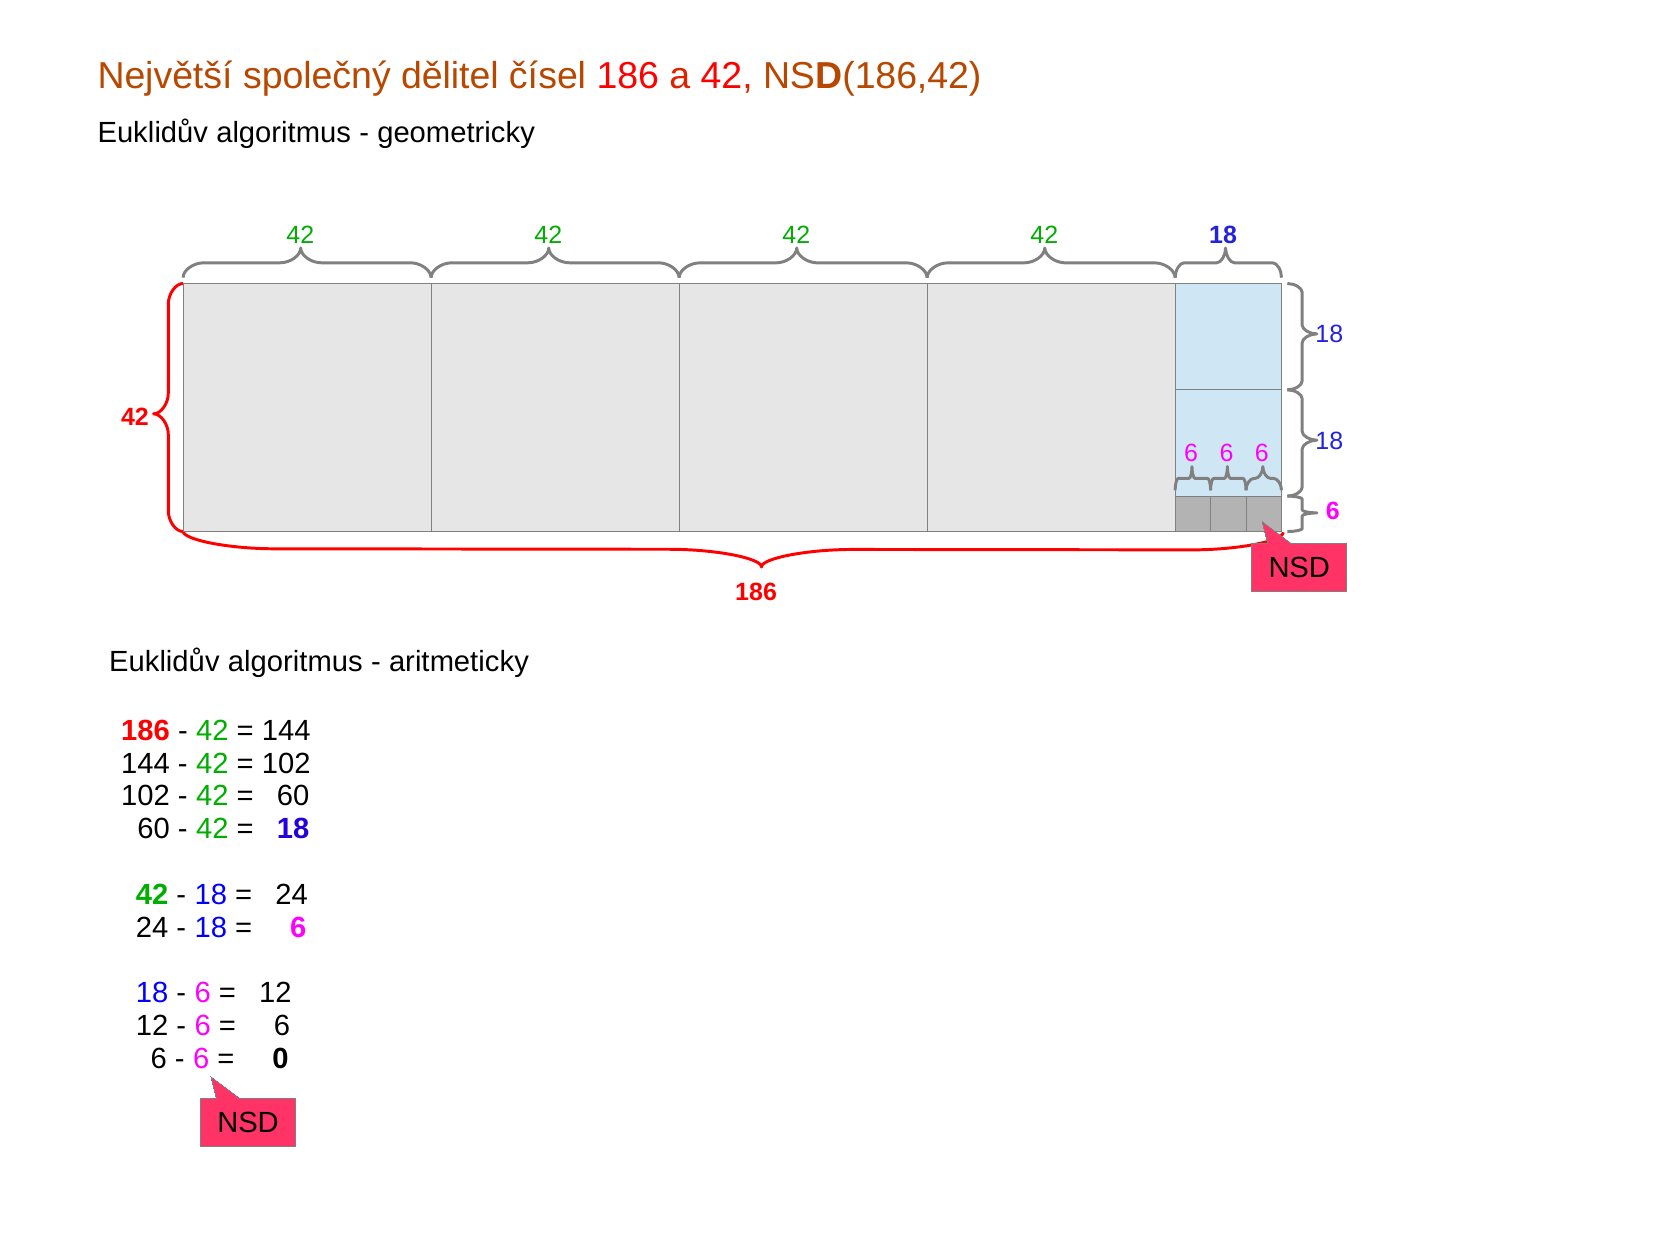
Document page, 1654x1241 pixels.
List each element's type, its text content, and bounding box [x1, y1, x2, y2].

text_box Euklidův algoritmus - geometricky [82, 108, 1146, 166]
text_box NSD [1251, 521, 1347, 592]
text_box 186 [720, 570, 793, 614]
text_box 6 [1169, 431, 1204, 474]
text_box 6 [1311, 488, 1355, 533]
text_box 42 [1015, 213, 1074, 257]
text_box Euklidův algoritmus - aritmeticky [94, 637, 615, 695]
text_box 42 [106, 395, 164, 439]
text_box 42 [271, 213, 330, 257]
text_box 6 [1240, 430, 1284, 474]
text_box 42 [519, 213, 578, 257]
text_box [183, 283, 1282, 532]
text_box 18 [1194, 213, 1252, 258]
text_box 6 [1204, 430, 1240, 474]
text_box 186 - 42 = 144 144 - 42 = 102 102 - 42 = x60 060 - 42 = x18 x42 - 18 = x24 x24 - 18 = xx6 x18 - 6 = x12 x12 - 6 = xx6 xx6 - 6 = xx0 [106, 706, 355, 1086]
text_box 18 [1300, 418, 1359, 462]
text_box NSD [200, 1076, 296, 1147]
text_box 18 [1300, 312, 1359, 356]
text_box Největší společný dělitel čísel 186 a 42, NSD(186,42) [82, 47, 1595, 142]
text_box 42 [767, 213, 826, 257]
text_box [1195, 474, 1224, 478]
text_box [1268, 474, 1282, 482]
text_box [1231, 474, 1258, 480]
